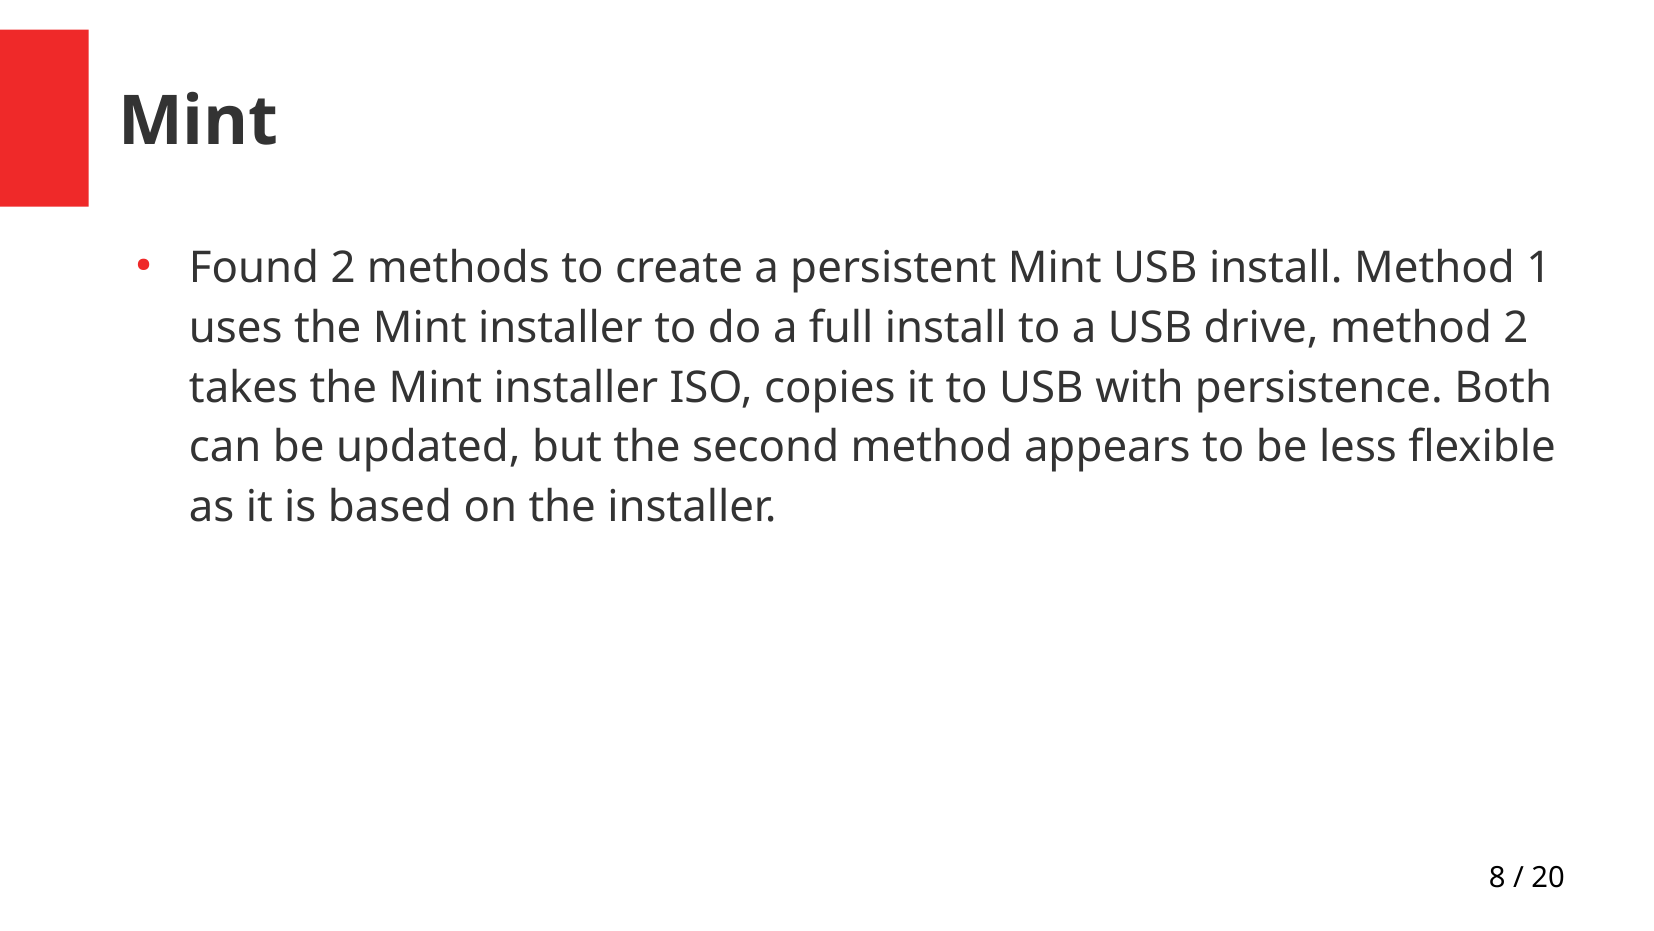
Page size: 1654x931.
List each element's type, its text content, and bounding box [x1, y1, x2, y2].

title Mint [118, 29, 1595, 207]
list Found 2 methods to create a persistent Mint USB install. Method 1 uses the Mint installer to do a full install to a USB drive, method 2 takes the Mint installer ISO, copies it to USB with persistence. Both can be updated, but the second method appears to be less flexible as it is based on the installer. [118, 236, 1595, 798]
